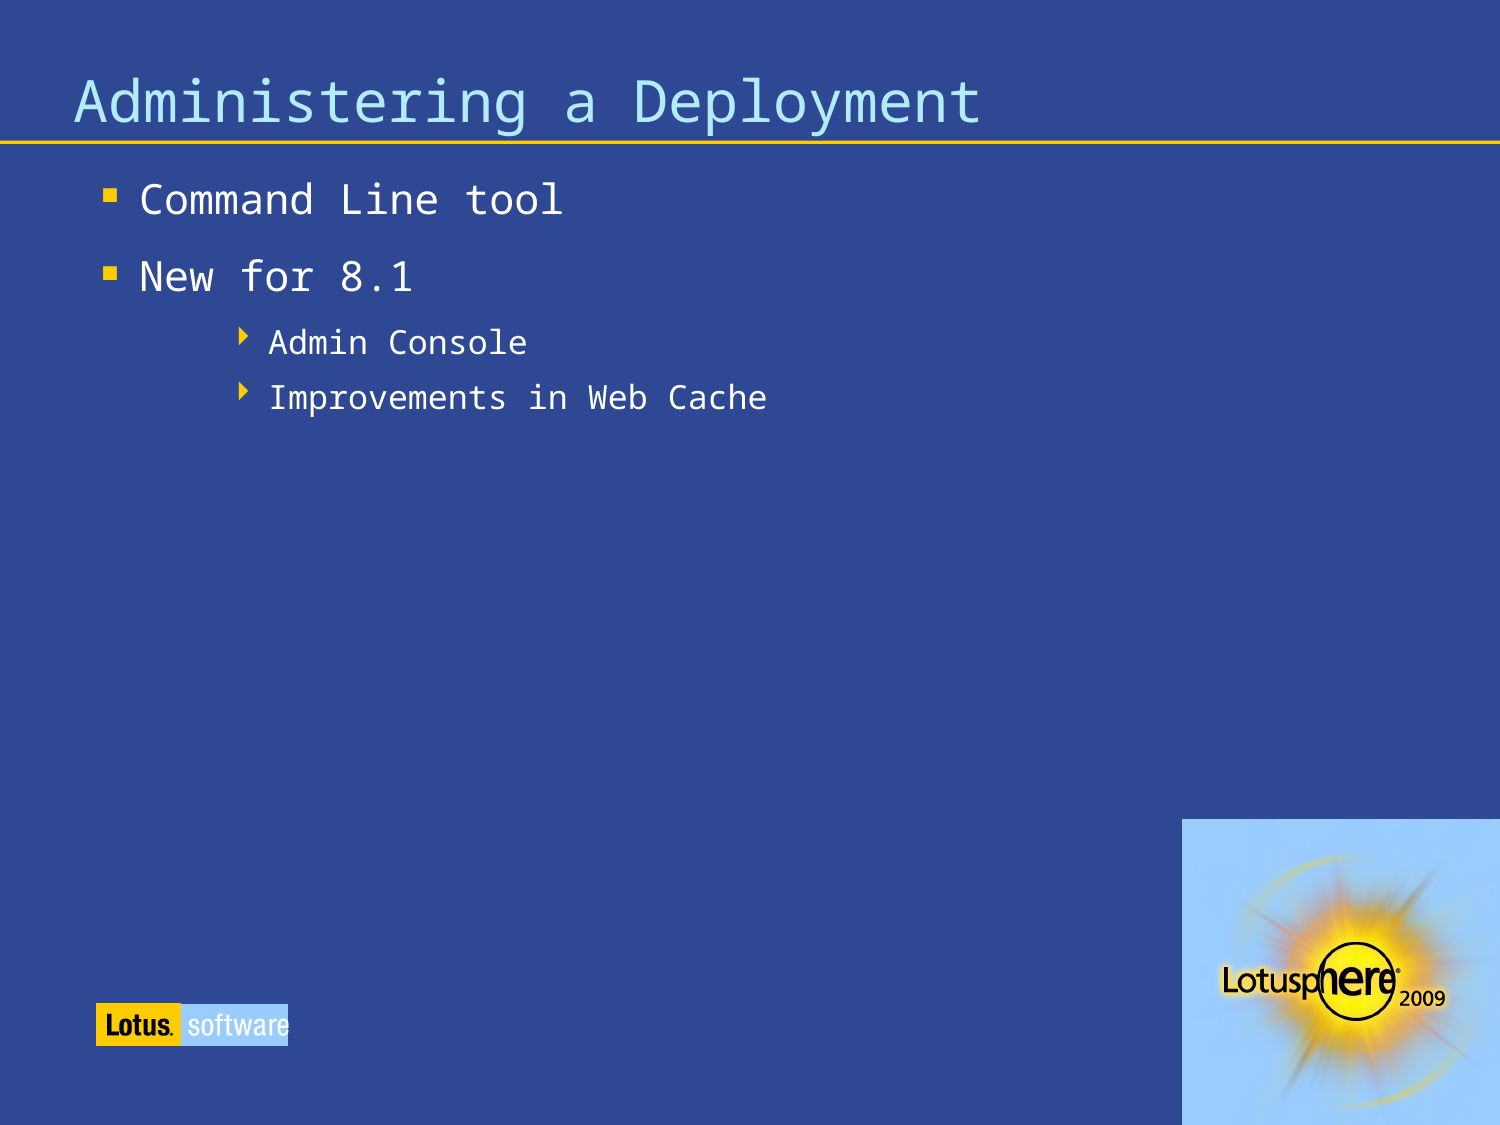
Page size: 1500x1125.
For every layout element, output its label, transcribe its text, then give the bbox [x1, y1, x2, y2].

list Command Line tool New for 8.1 Admin Console Improvements in Web Cache [100, 171, 1424, 812]
picture [96, 1003, 289, 1046]
picture [1181, 818, 1500, 1125]
title Administering a Deployment [73, 54, 1427, 137]
